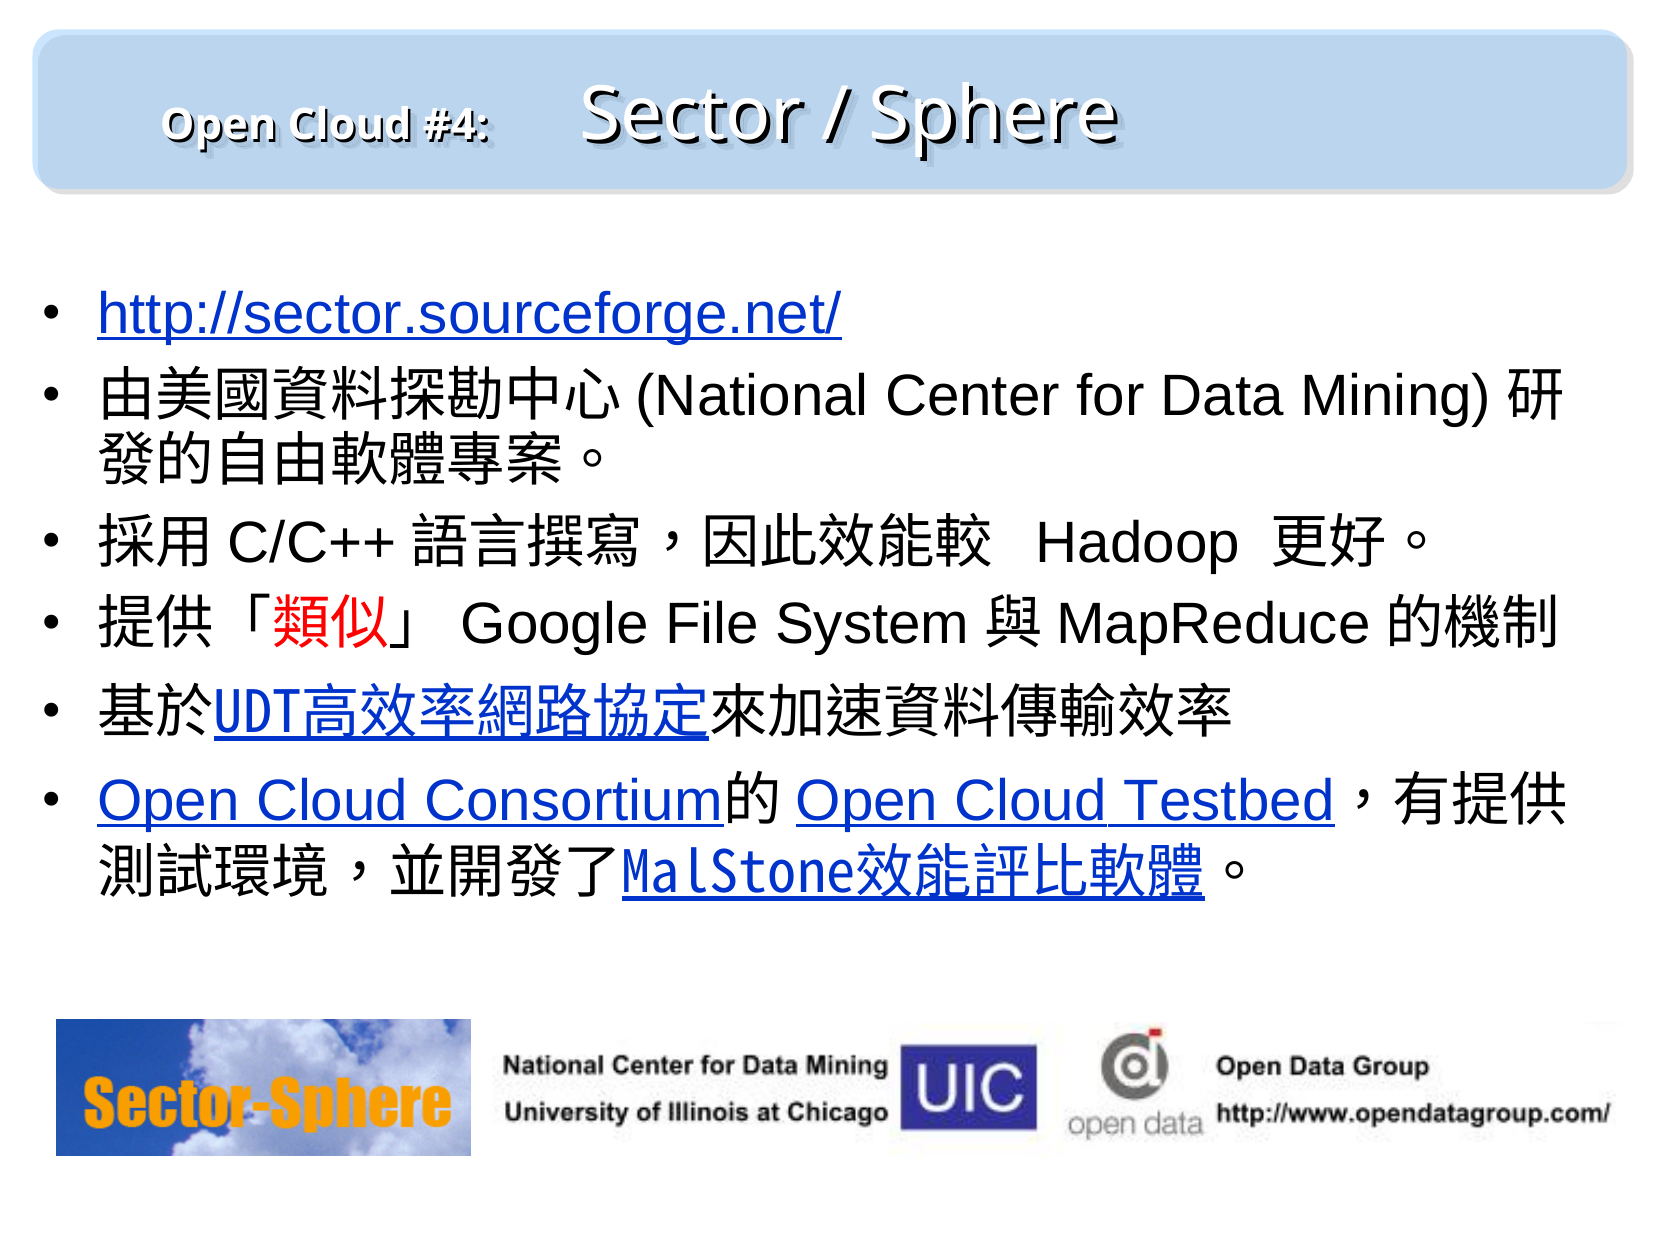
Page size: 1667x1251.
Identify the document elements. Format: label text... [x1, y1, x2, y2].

text_box Open Cloud #4: Sector / Sphere [32, 29, 1628, 189]
text_box http://sector.sourceforge.net/ 由美國資料探勘中心(National Center for Data Mining)研發的自由軟體專案。 採用C/C++語言撰寫，因此效能較 Hadoop 更好。 提供「類似」Google File System與MapReduce的機制 基於UDT高效率網路協定來加速資料傳輸效率 Open Cloud Consortium的Open Cloud Testbed，有提供測試環境，並開發了MalStone效能評比軟體。 [41, 277, 1607, 1046]
picture [476, 1021, 1629, 1158]
picture [56, 1019, 471, 1156]
